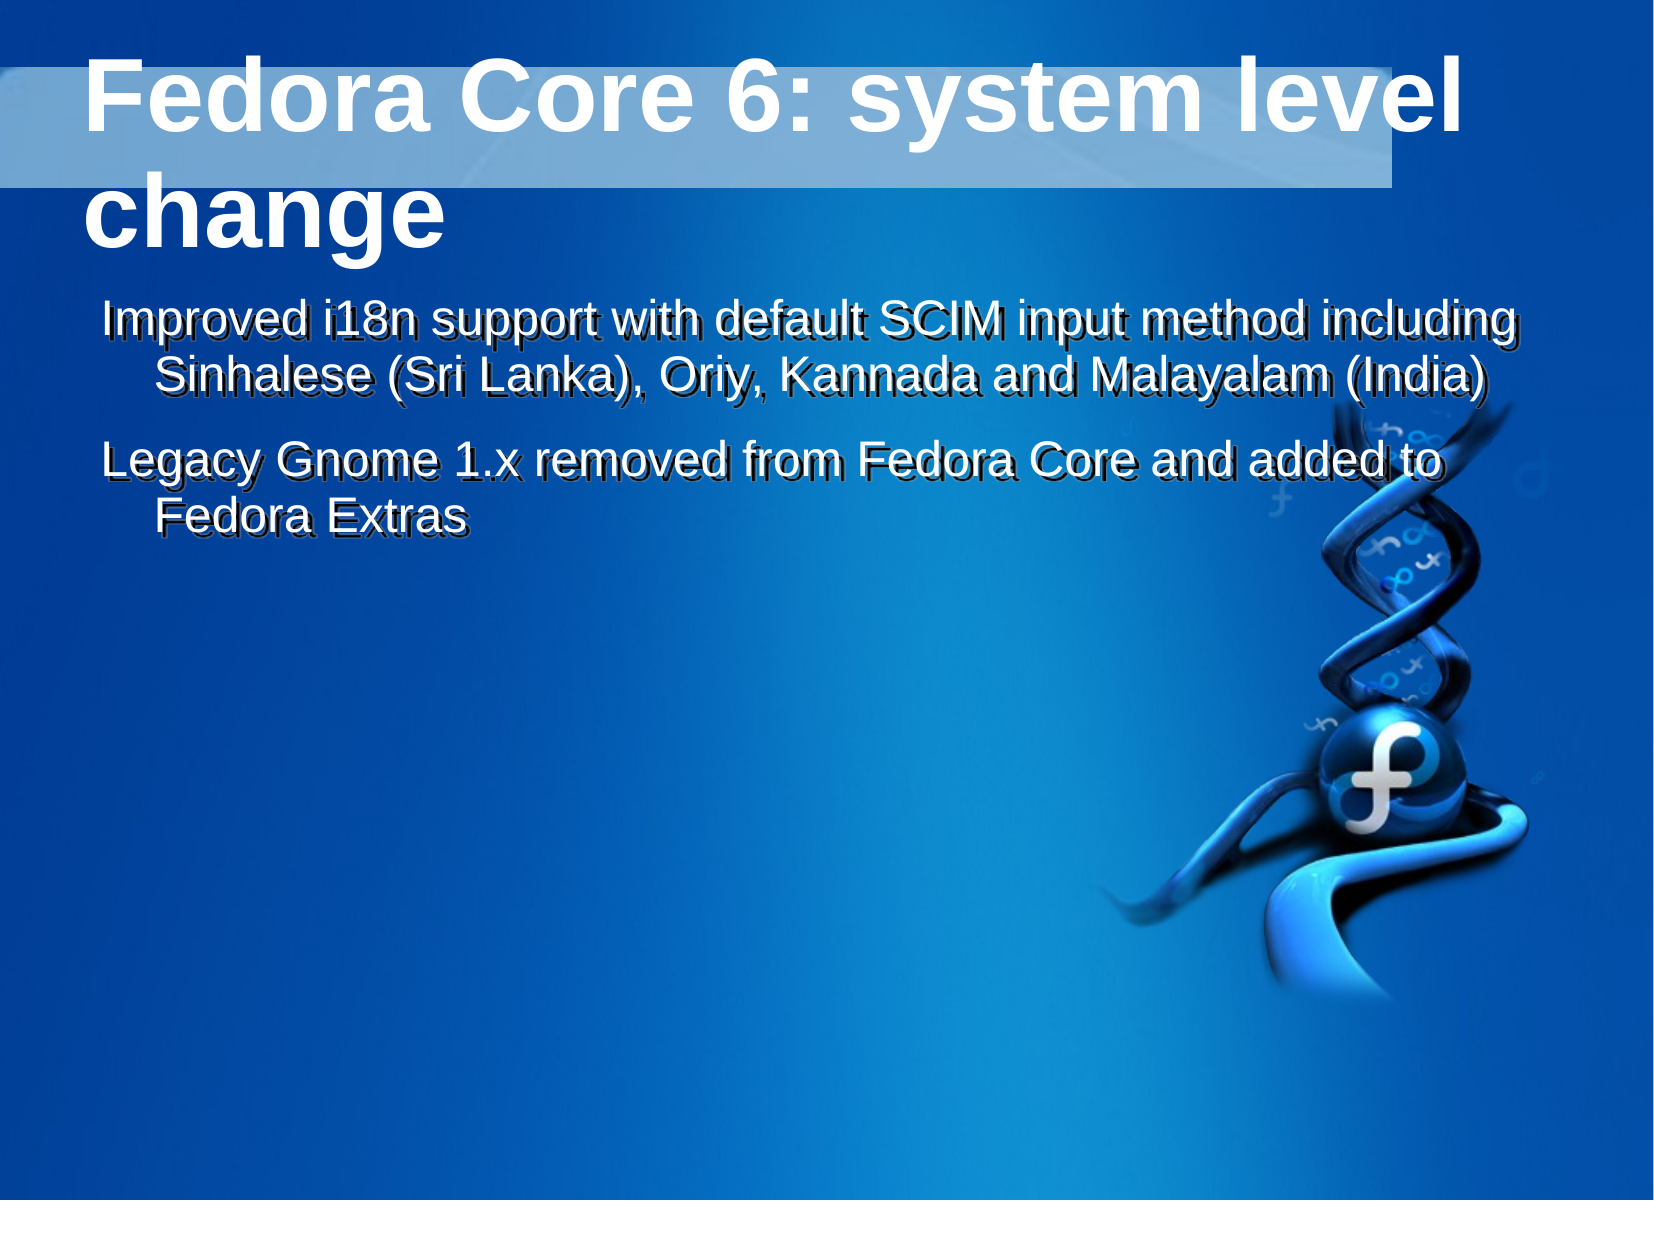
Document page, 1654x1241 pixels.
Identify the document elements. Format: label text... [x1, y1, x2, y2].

picture [0, 0, 1654, 1200]
list Improved i18n support with default SCIM input method including Sinhalese (Sri Lanka), Oriy, Kannada and Malayalam (India) Legacy Gnome 1.x removed from Fedora Core and added to Fedora Extras [82, 290, 1571, 1109]
title Fedora Core 6: system level change [82, 36, 1571, 270]
